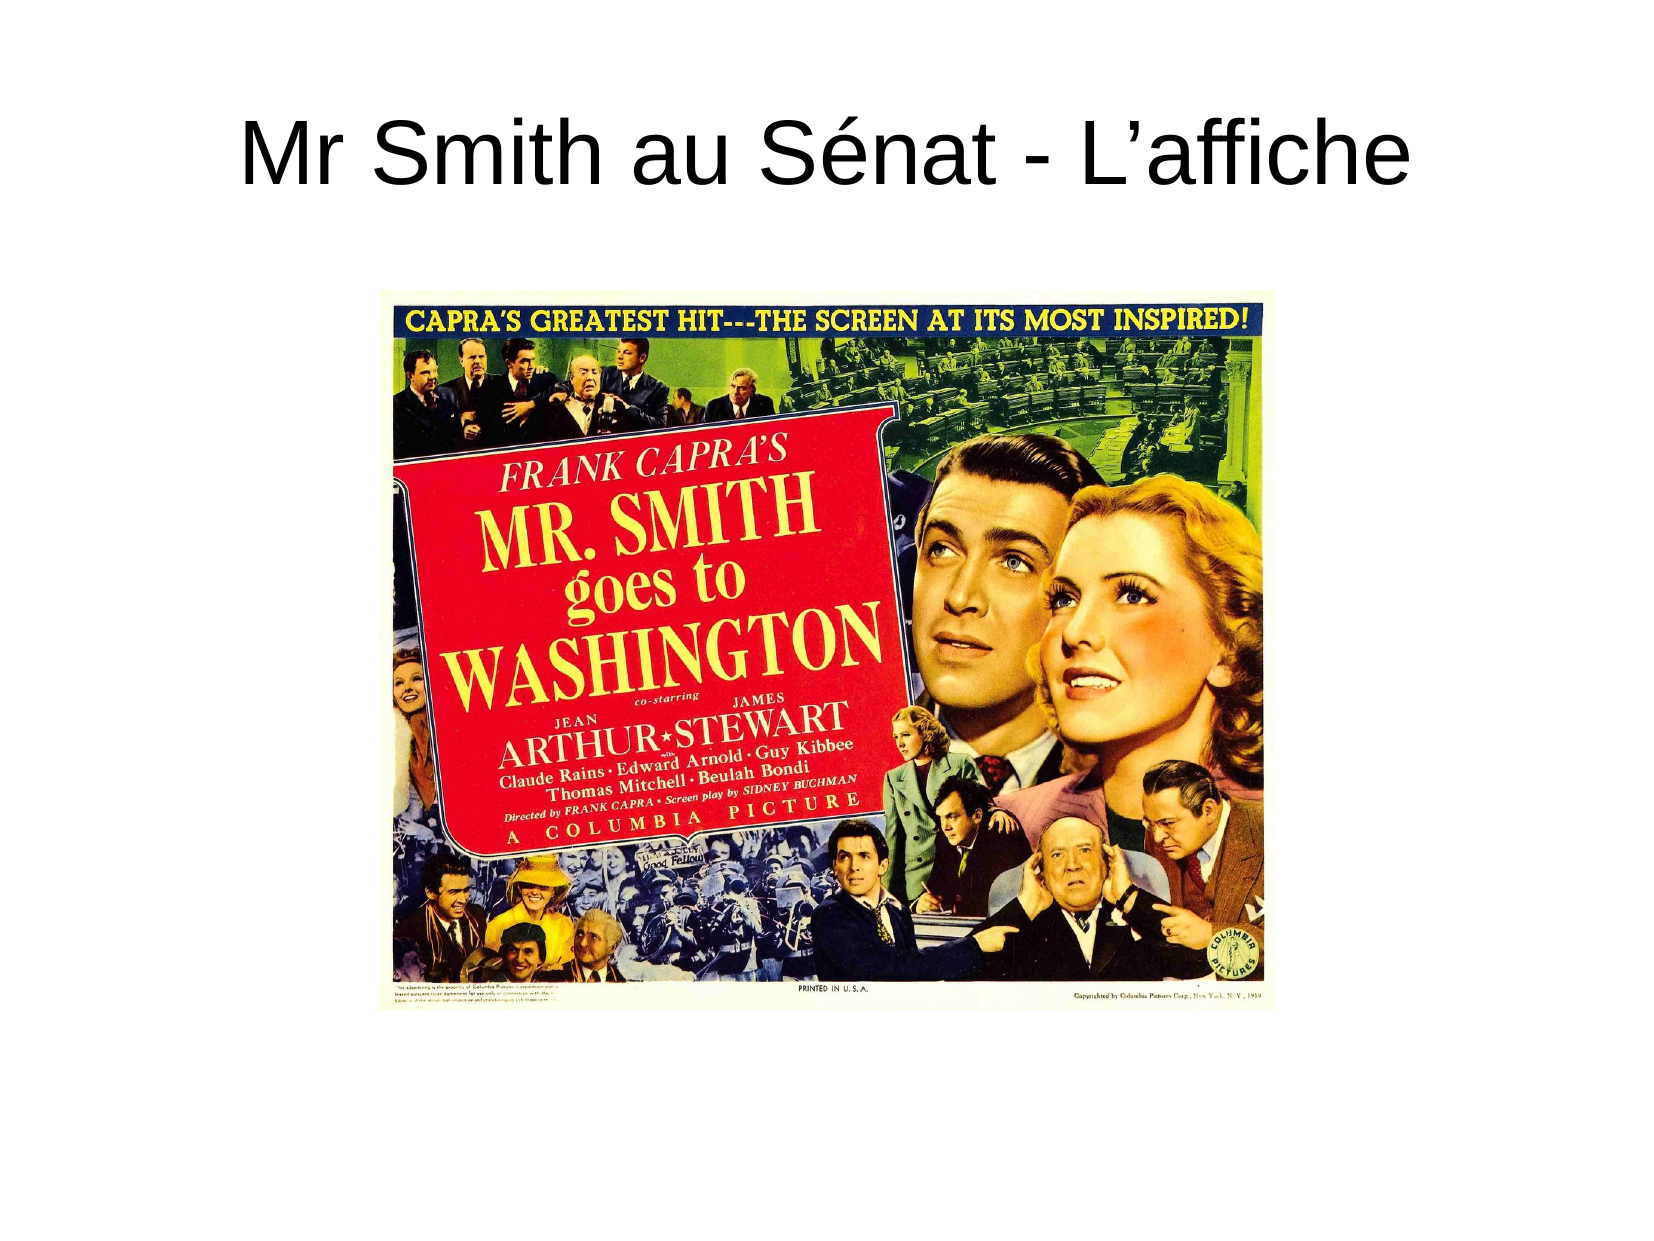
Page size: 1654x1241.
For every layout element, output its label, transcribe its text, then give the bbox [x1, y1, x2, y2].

title Mr Smith au Sénat - L’affiche [82, 49, 1571, 257]
picture [379, 290, 1275, 1010]
